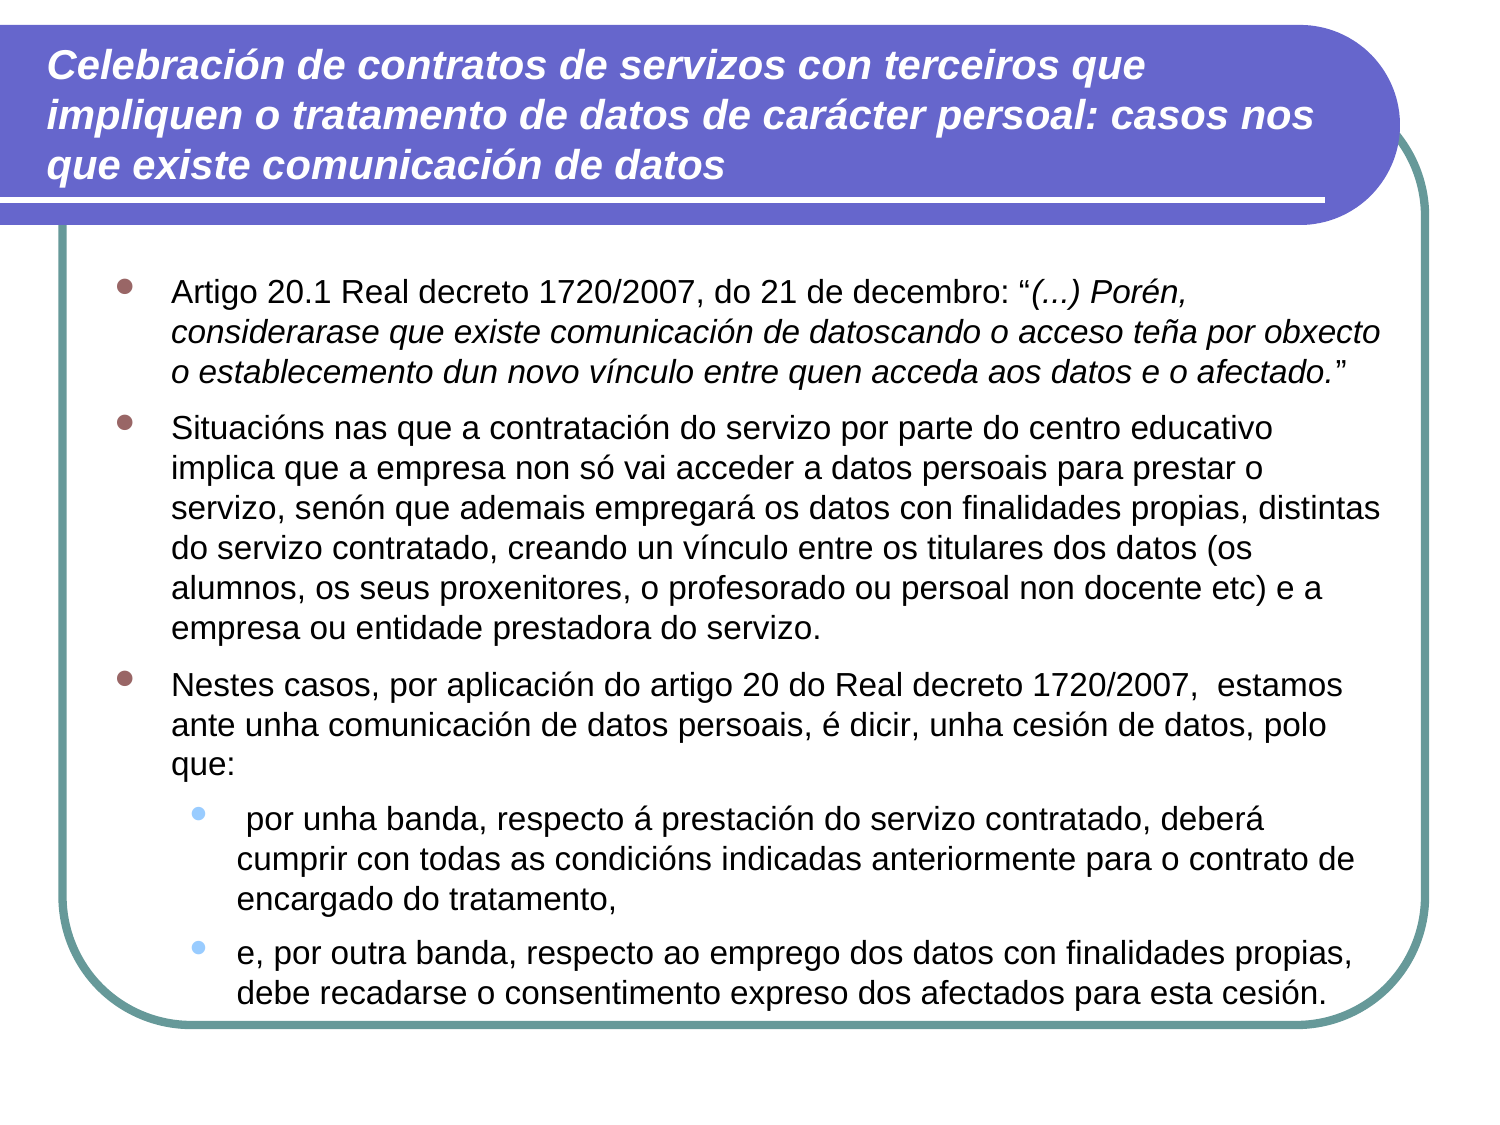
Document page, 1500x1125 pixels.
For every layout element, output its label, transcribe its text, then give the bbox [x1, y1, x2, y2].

title Celebración de contratos de servizos con terceiros que impliquen o tratamento de datos de carácter persoal: casos nos que existe comunicación de datos [31, 0, 1347, 226]
list Artigo 20.1 Real decreto 1720/2007, do 21 de decembro: “(...) Porén, considerarase que existe comunicación de datoscando o acceso teña por obxecto o establecemento dun novo vínculo entre quen acceda aos datos e o afectado.” Situacións nas que a contratación do servizo por parte do centro educativo implica que a empresa non só vai acceder a datos persoais para prestar o servizo, senón que ademais empregará os datos con finalidades propias, distintas do servizo contratado, creando un vínculo entre os titulares dos datos (os alumnos, os seus proxenitores, o profesorado ou persoal non docente etc) e a empresa ou entidade prestadora do servizo. Nestes casos, por aplicación do artigo 20 do Real decreto 1720/2007, estamos ante unha comunicación de datos persoais, é dicir, unha cesión de datos, polo que: por unha banda, respecto á prestación do servizo contratado, deberá cumprir con todas as condicións indicadas anteriormente para o contrato de encargado do tratamento, e, por outra banda, respecto ao emprego dos datos con finalidades propias, debe recadarse o consentimento expreso dos afectados para esta cesión. [99, 262, 1401, 1019]
